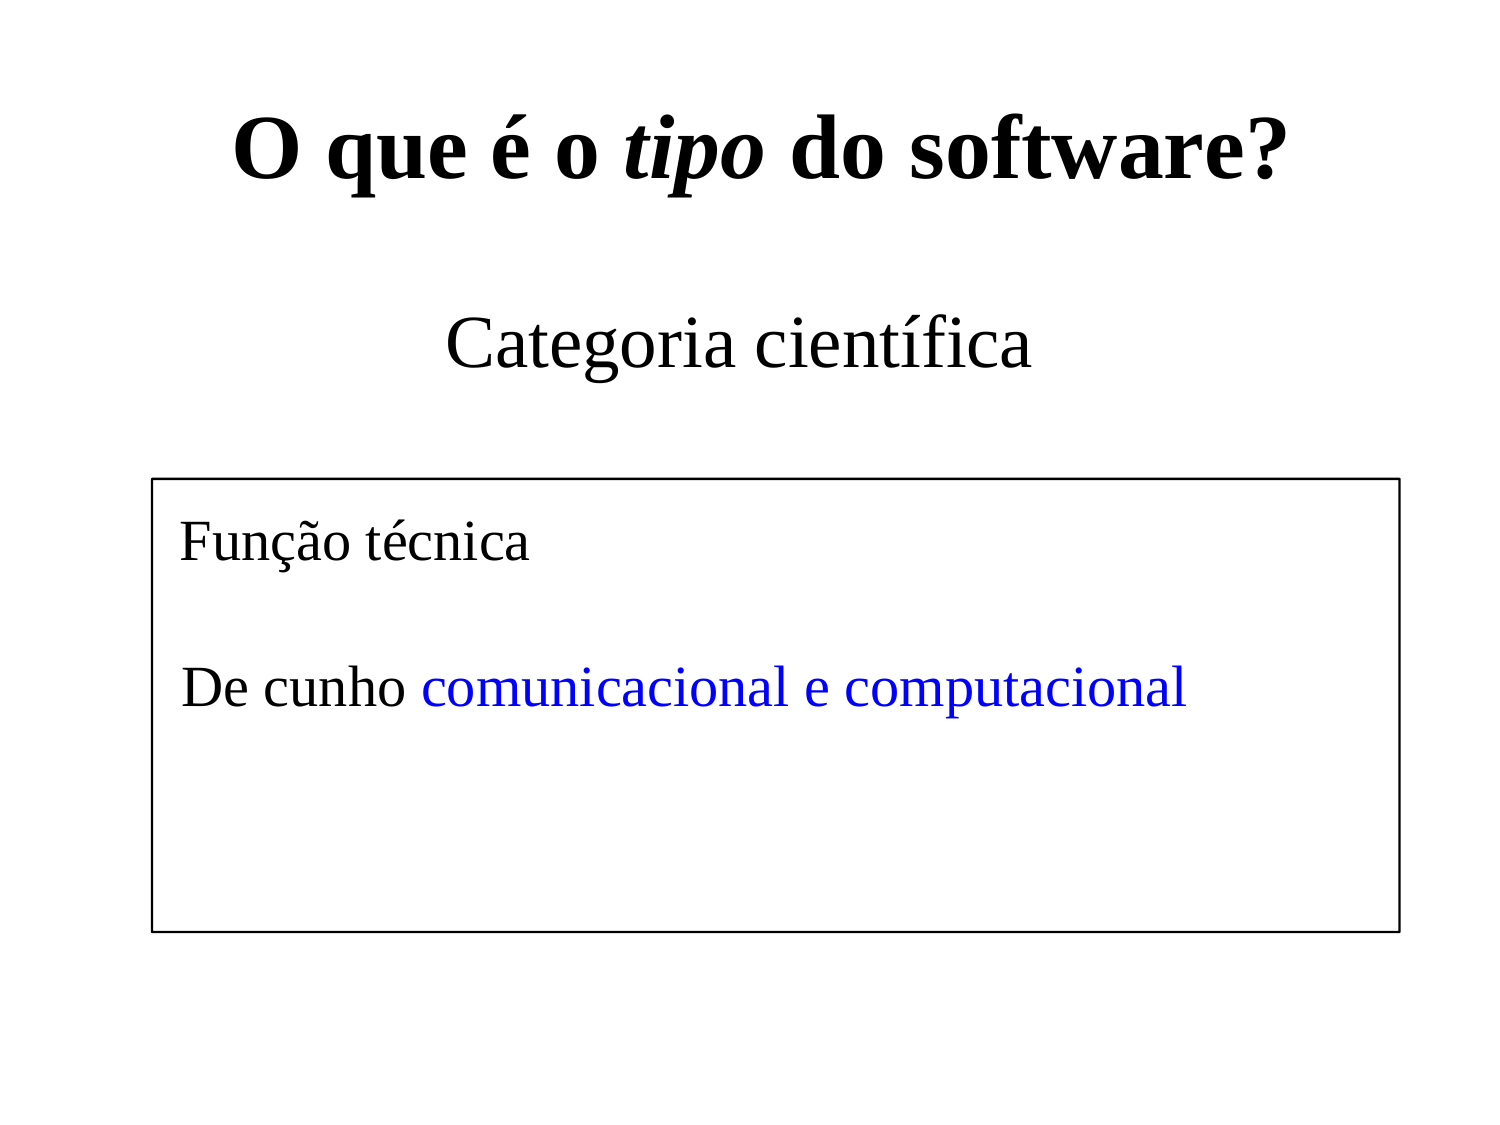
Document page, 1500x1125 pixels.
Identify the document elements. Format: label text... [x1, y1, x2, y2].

text_box Categoria científica [406, 297, 1073, 390]
text_box Função técnica De cunho comunicacional e computacional Derivada da lógica e sintaxe do código fonte [152, 478, 1400, 991]
title O que é o tipo do software? [68, 78, 1455, 218]
